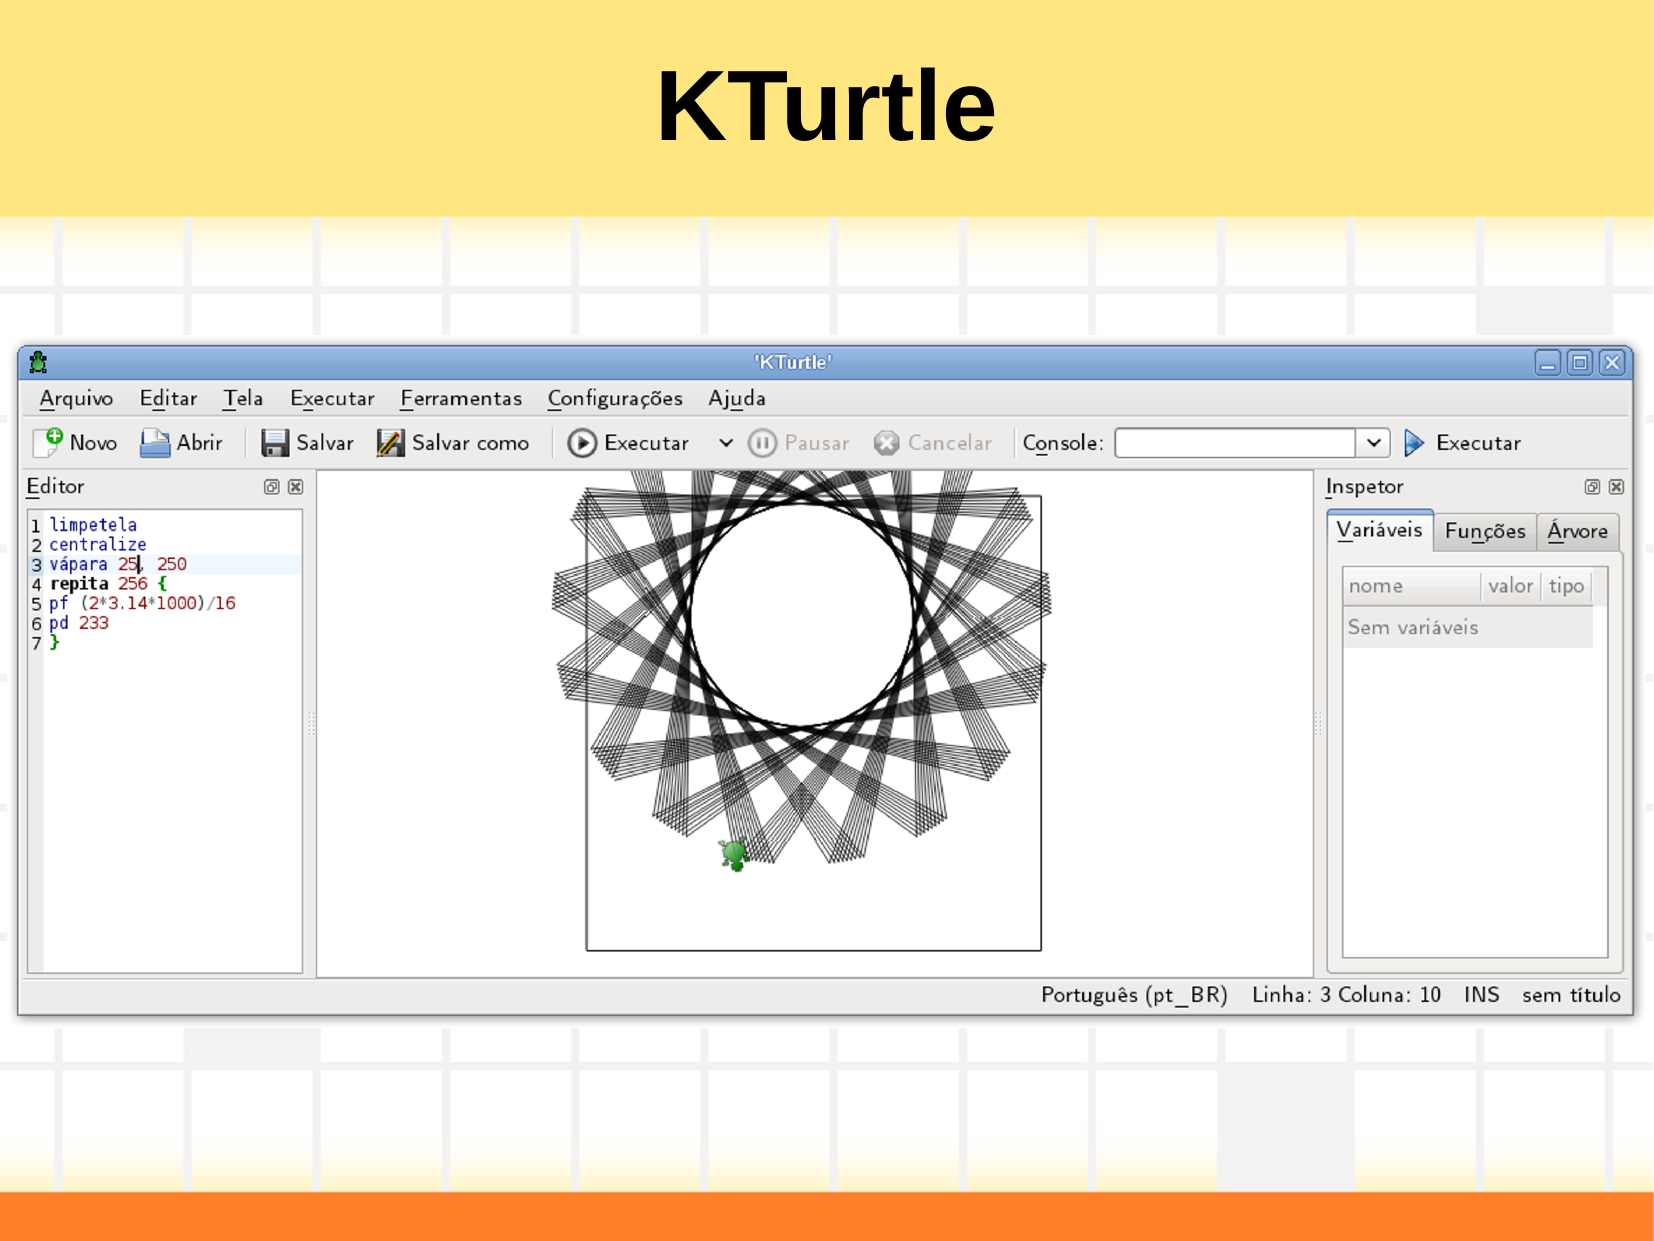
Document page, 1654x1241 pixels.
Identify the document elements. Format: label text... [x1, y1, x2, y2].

title KTurtle [82, 49, 1571, 257]
picture [0, 0, 1654, 1241]
